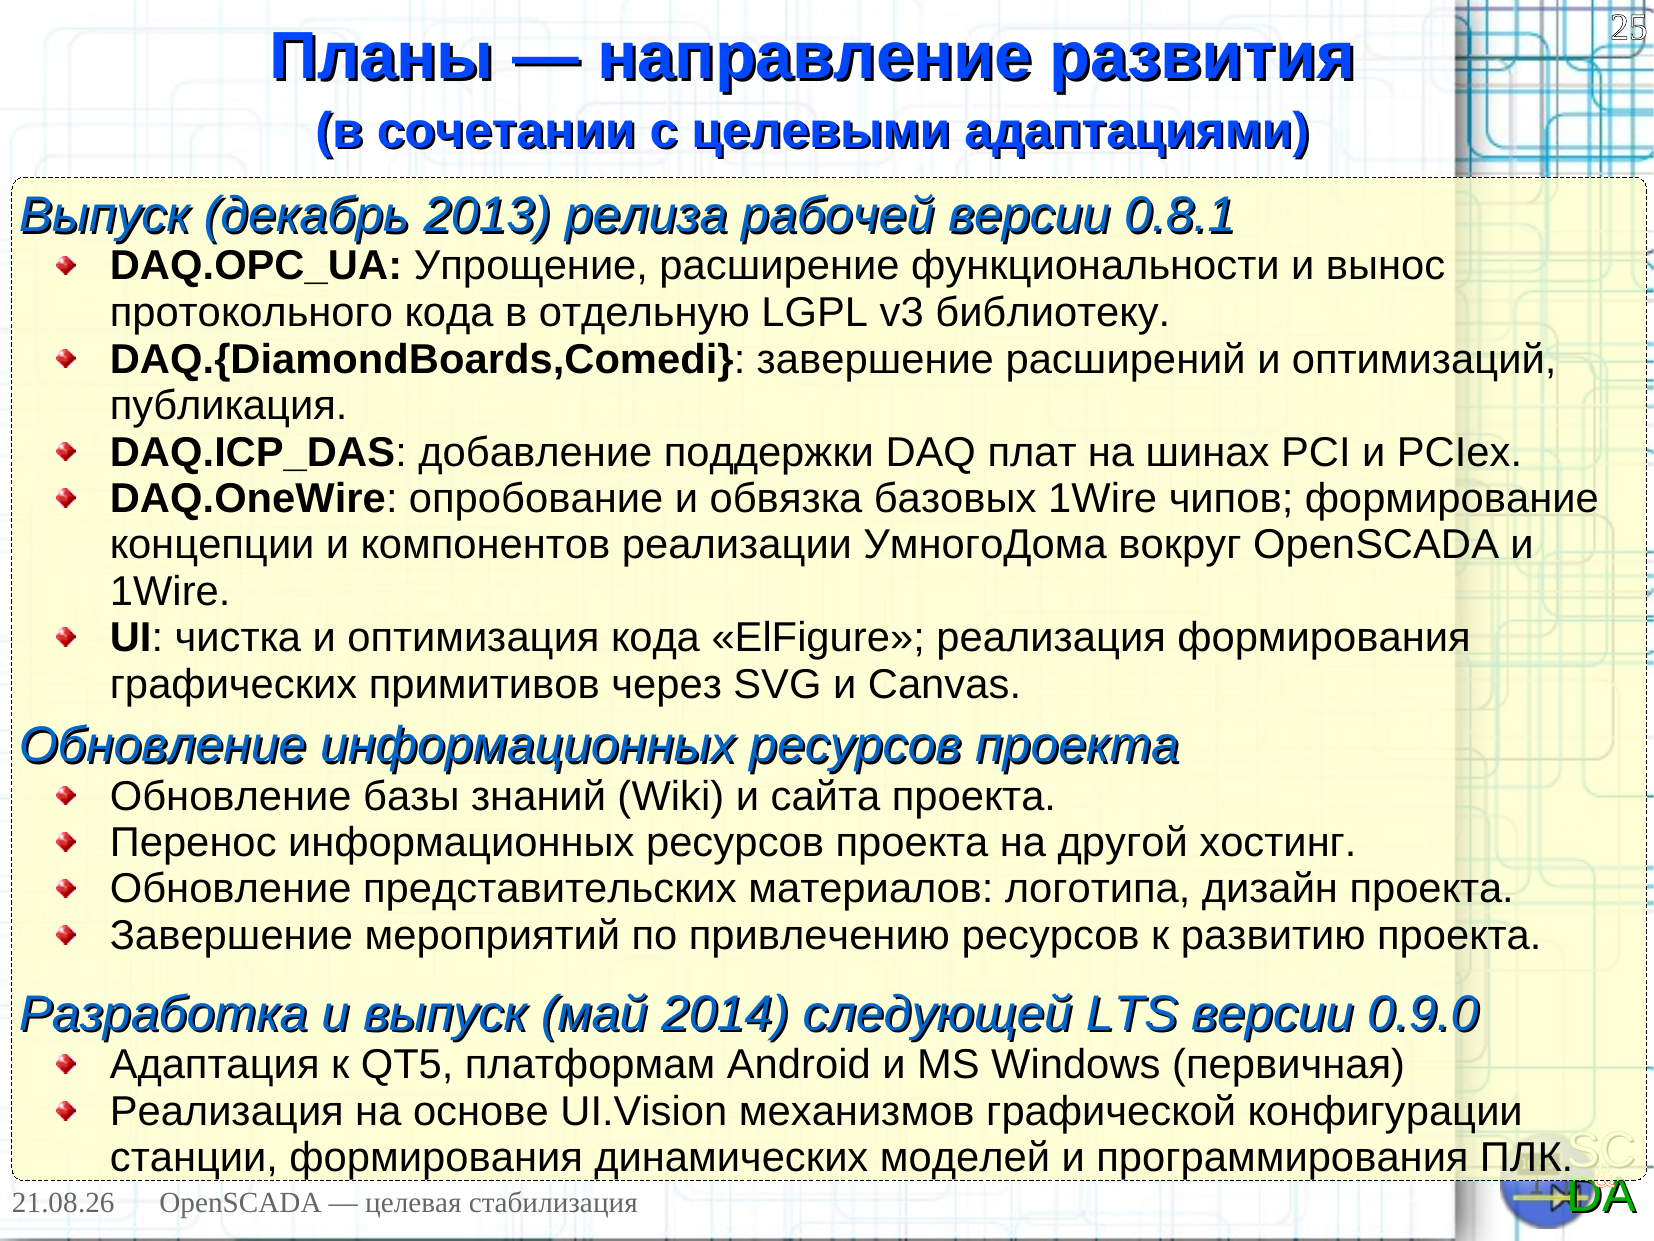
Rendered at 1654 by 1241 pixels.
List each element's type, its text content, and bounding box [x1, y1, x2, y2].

list Выпуск (декабрь 2013) релиза рабочей версии 0.8.1 DAQ.OPC_UA: Упрощение, расширение функциональности и вынос протокольного кода в отдельную LGPL v3 библиотеку. DAQ.{DiamondBoards,Comedi}: завершение расширений и оптимизаций, публикация. DAQ.ICP_DAS: добавление поддержки DAQ плат на шинах PCI и PCIex. DAQ.OneWire: опробование и обвязка базовых 1Wire чипов; формирование концепции и компонентов реализации УмногоДома вокруг OpenSCADA и 1Wire. UI: чистка и оптимизация кода «ElFigure»; реализация формирования графических примитивов через SVG и Canvas. Обновление информационных ресурсов проекта Обновление базы знаний (Wiki) и сайта проекта. Перенос информационных ресурсов проекта на другой хостинг. Обновление представительских материалов: логотипа, дизайн проекта. Завершение мероприятий по привлечению ресурсов к развитию проекта. Разработка и выпуск (май 2014) следующей LTS версии 0.9.0 Адаптация к QT5, платформам Android и MS Windows (первичная) Реализация на основе UI.Vision механизмов графической конфигурации станции, формирования динамических моделей и программирования ПЛК. [11, 177, 1647, 1172]
title Планы — направление развития (в сочетании с целевыми адаптациями) [34, 11, 1592, 152]
picture [0, 0, 1654, 1241]
